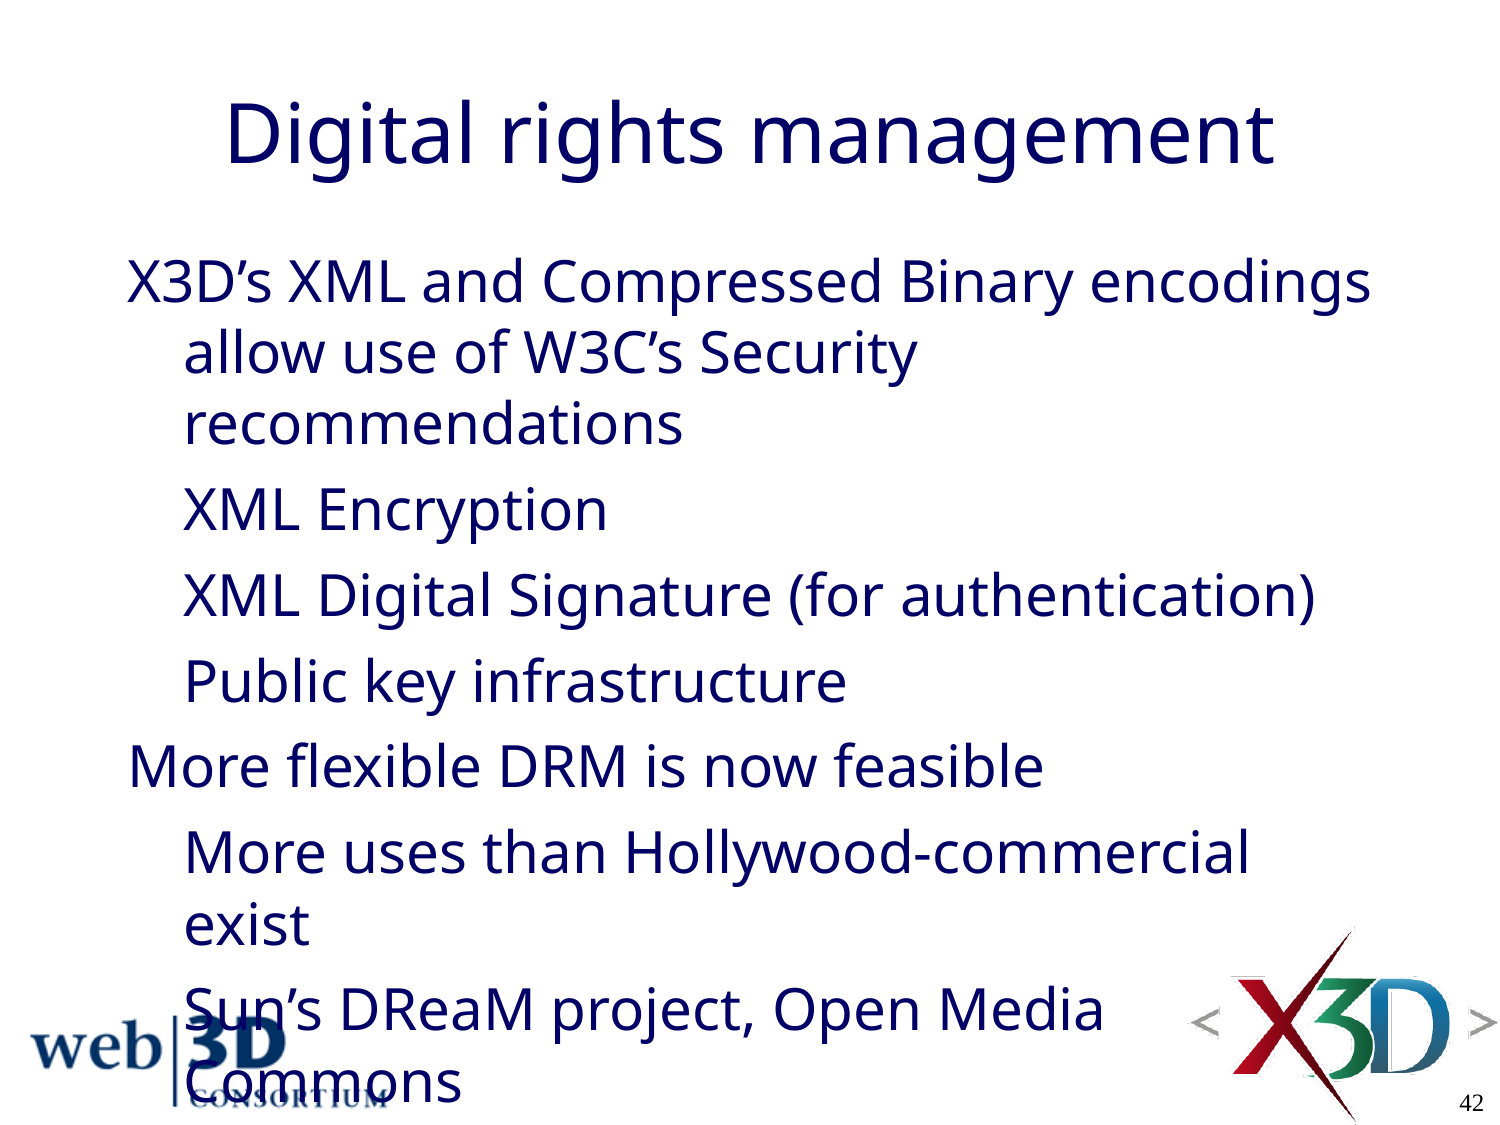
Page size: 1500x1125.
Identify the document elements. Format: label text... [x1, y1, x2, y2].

title Digital rights management [112, 29, 1388, 233]
picture [349, 1016, 370, 1025]
picture [408, 1016, 413, 1024]
list X3D’s XML and Compressed Binary encodings allow use of W3C’s Security recommendations XML Encryption XML Digital Signature (for authentication) Public key infrastructure More flexible DRM is now feasible More uses than Hollywood-commercial exist Sun’s DReaM project, Open Media Commons http://www.openmediacommons.org [112, 237, 1388, 1016]
picture [1187, 926, 1500, 1125]
picture [225, 1016, 241, 1026]
picture [12, 998, 413, 1118]
